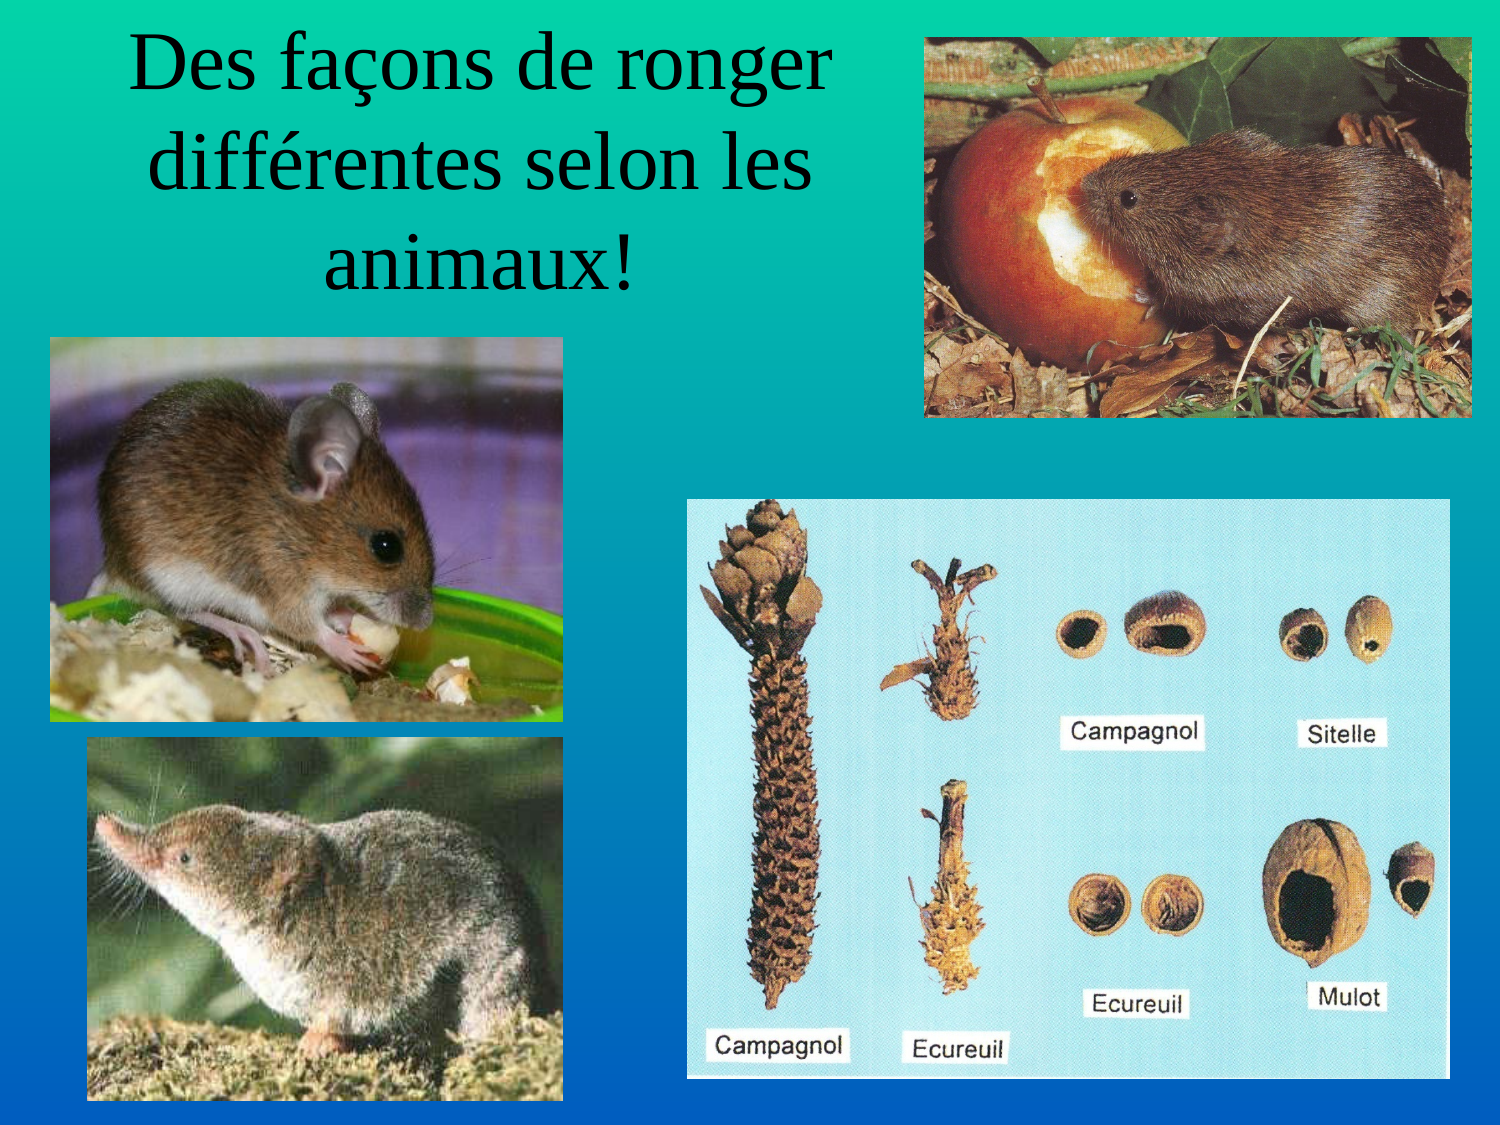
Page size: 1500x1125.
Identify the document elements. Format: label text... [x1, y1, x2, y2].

picture [924, 37, 1472, 418]
text_box Des façons de ronger différentes selon les animaux! [37, 0, 926, 313]
picture [0, 337, 1500, 1079]
picture [87, 738, 563, 1101]
